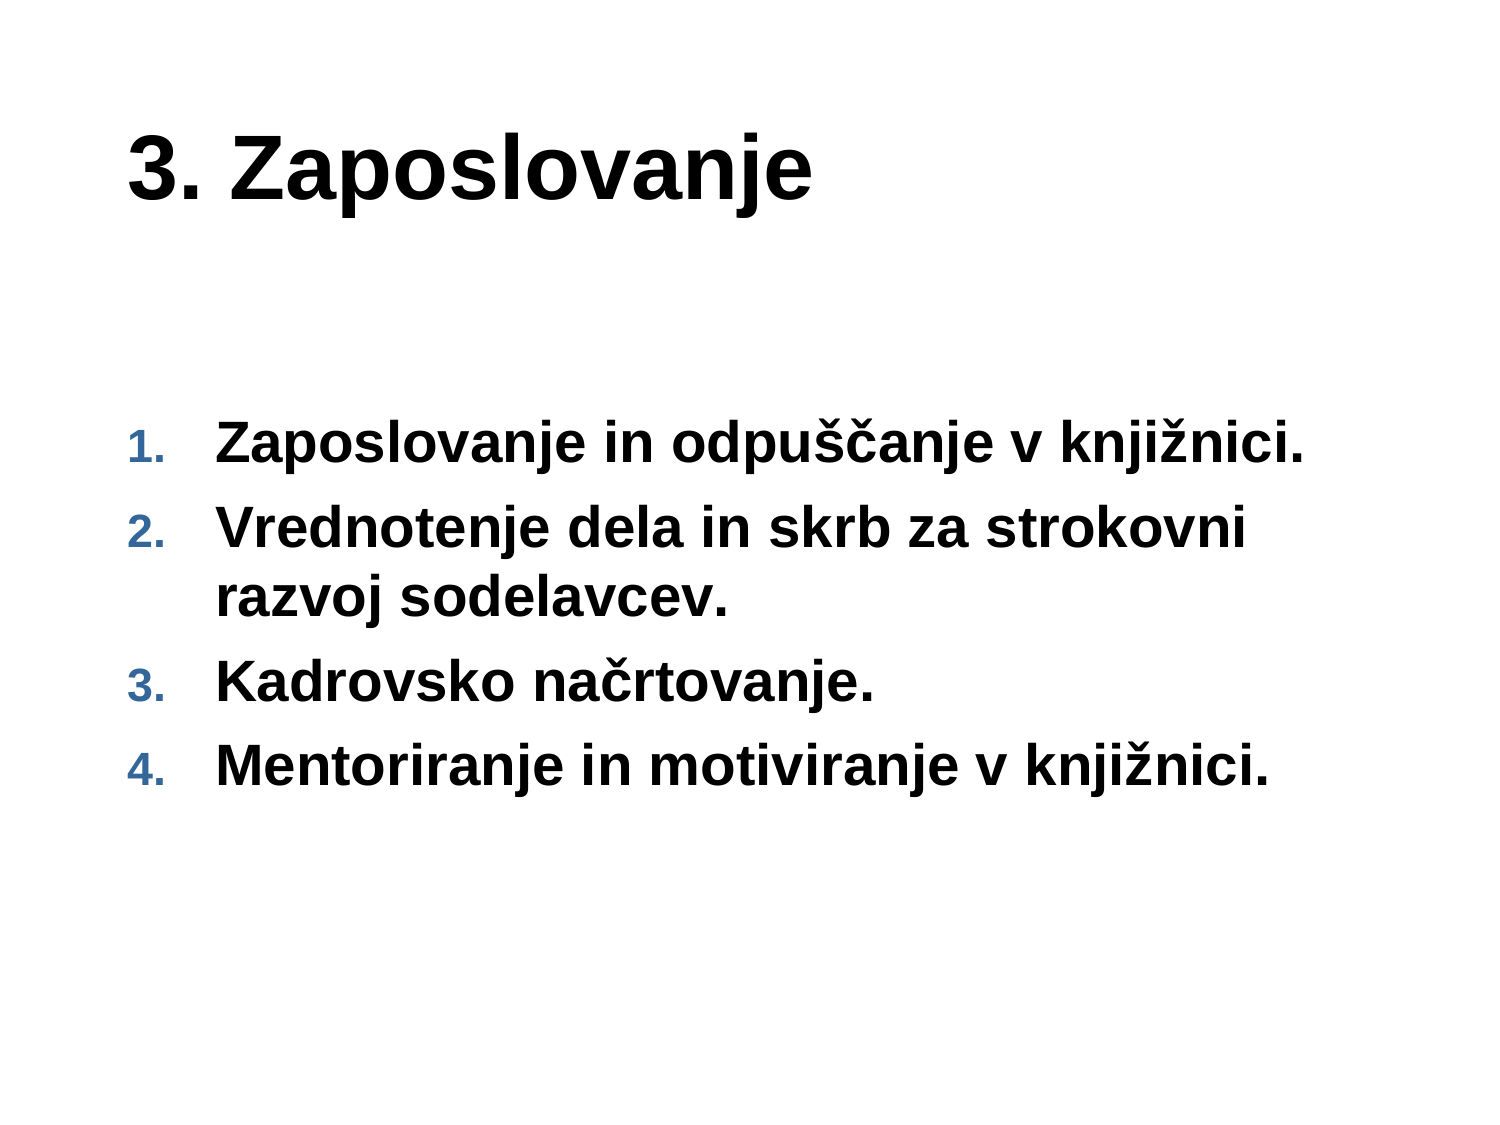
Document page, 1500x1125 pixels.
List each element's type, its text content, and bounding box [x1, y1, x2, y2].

list Zaposlovanje in odpuščanje v knjižnici. Vrednotenje dela in skrb za strokovni razvoj sodelavcev. Kadrovsko načrtovanje. Mentoriranje in motiviranje v knjižnici. [112, 312, 1388, 988]
title 3. Zaposlovanje [112, 37, 1388, 225]
